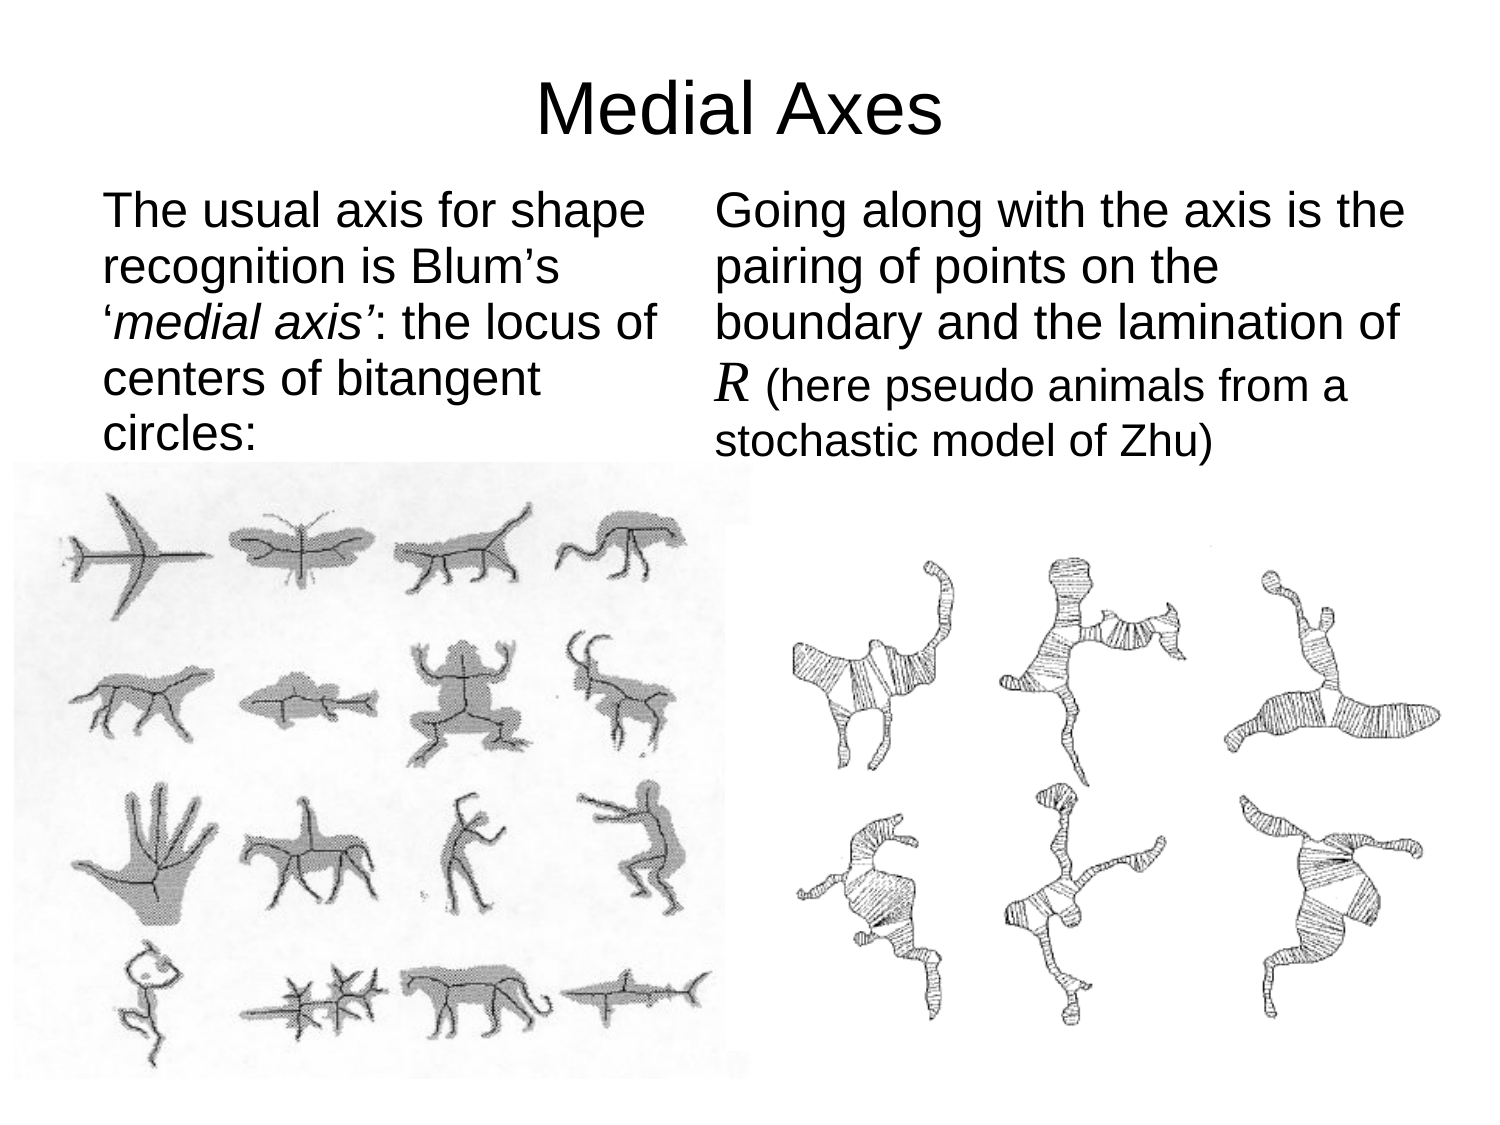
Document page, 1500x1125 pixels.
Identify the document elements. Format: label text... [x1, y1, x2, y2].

picture [0, 462, 1500, 1079]
text_box Going along with the axis is the pairing of points on the boundary and the lamination of R (here pseudo animals from a stochastic model of Zhu) [699, 174, 1438, 474]
title Medial Axes [75, 37, 1426, 180]
text_box The usual axis for shape recognition is Blum’s ‘medial axis’: the locus of centers of bitangent circles: [87, 174, 676, 470]
